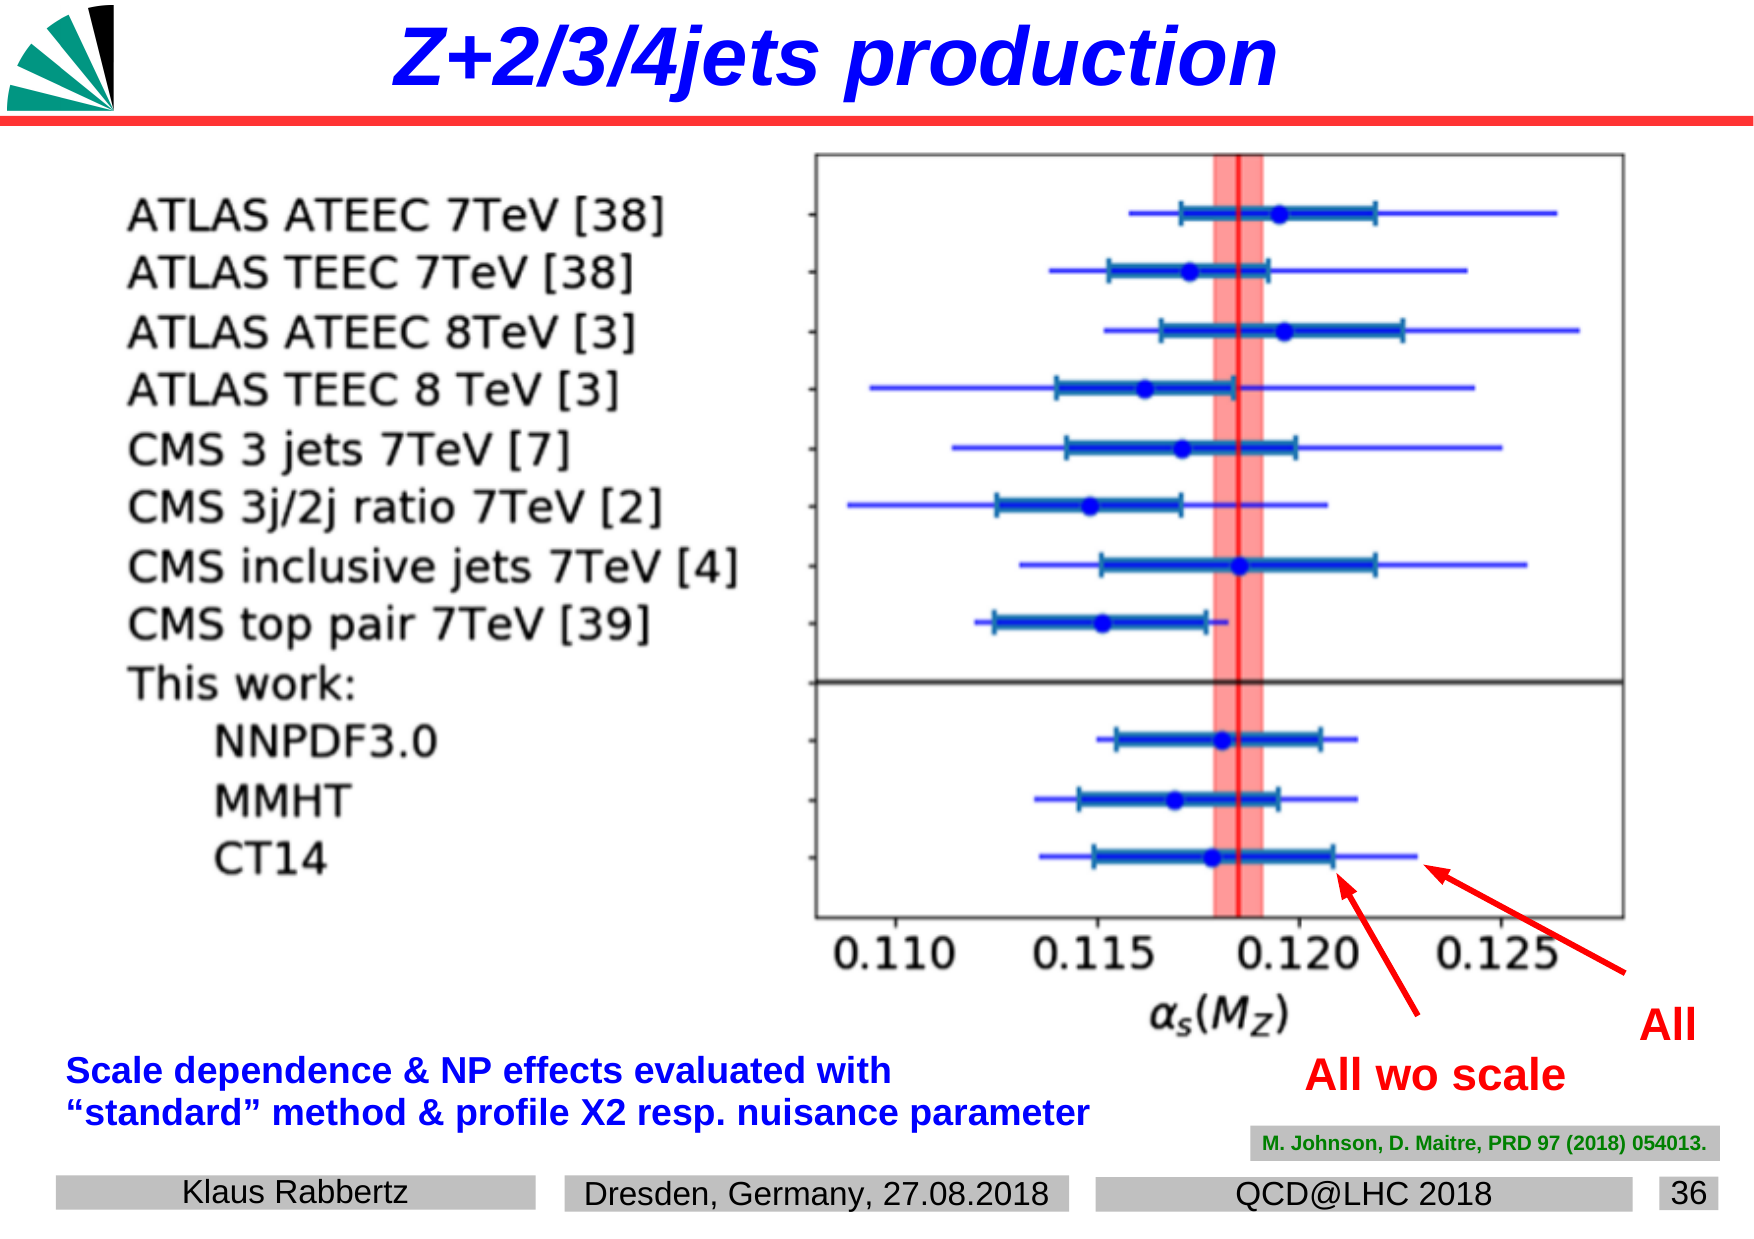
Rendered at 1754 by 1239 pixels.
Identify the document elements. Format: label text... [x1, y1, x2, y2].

text_box Scale dependence & NP effects evaluated with “standard” method & profile Χ2 resp. nuisance parameter [53, 1043, 1103, 1140]
title Z+2/3/4jets production [129, 0, 1545, 114]
text_box All [1626, 993, 1710, 1057]
picture [123, 151, 1636, 1049]
text_box M. Johnson, D. Maitre, PRD 97 (2018) 054013. [1250, 1125, 1720, 1161]
picture [7, 5, 114, 112]
text_box All wo scale [1292, 1042, 1579, 1107]
